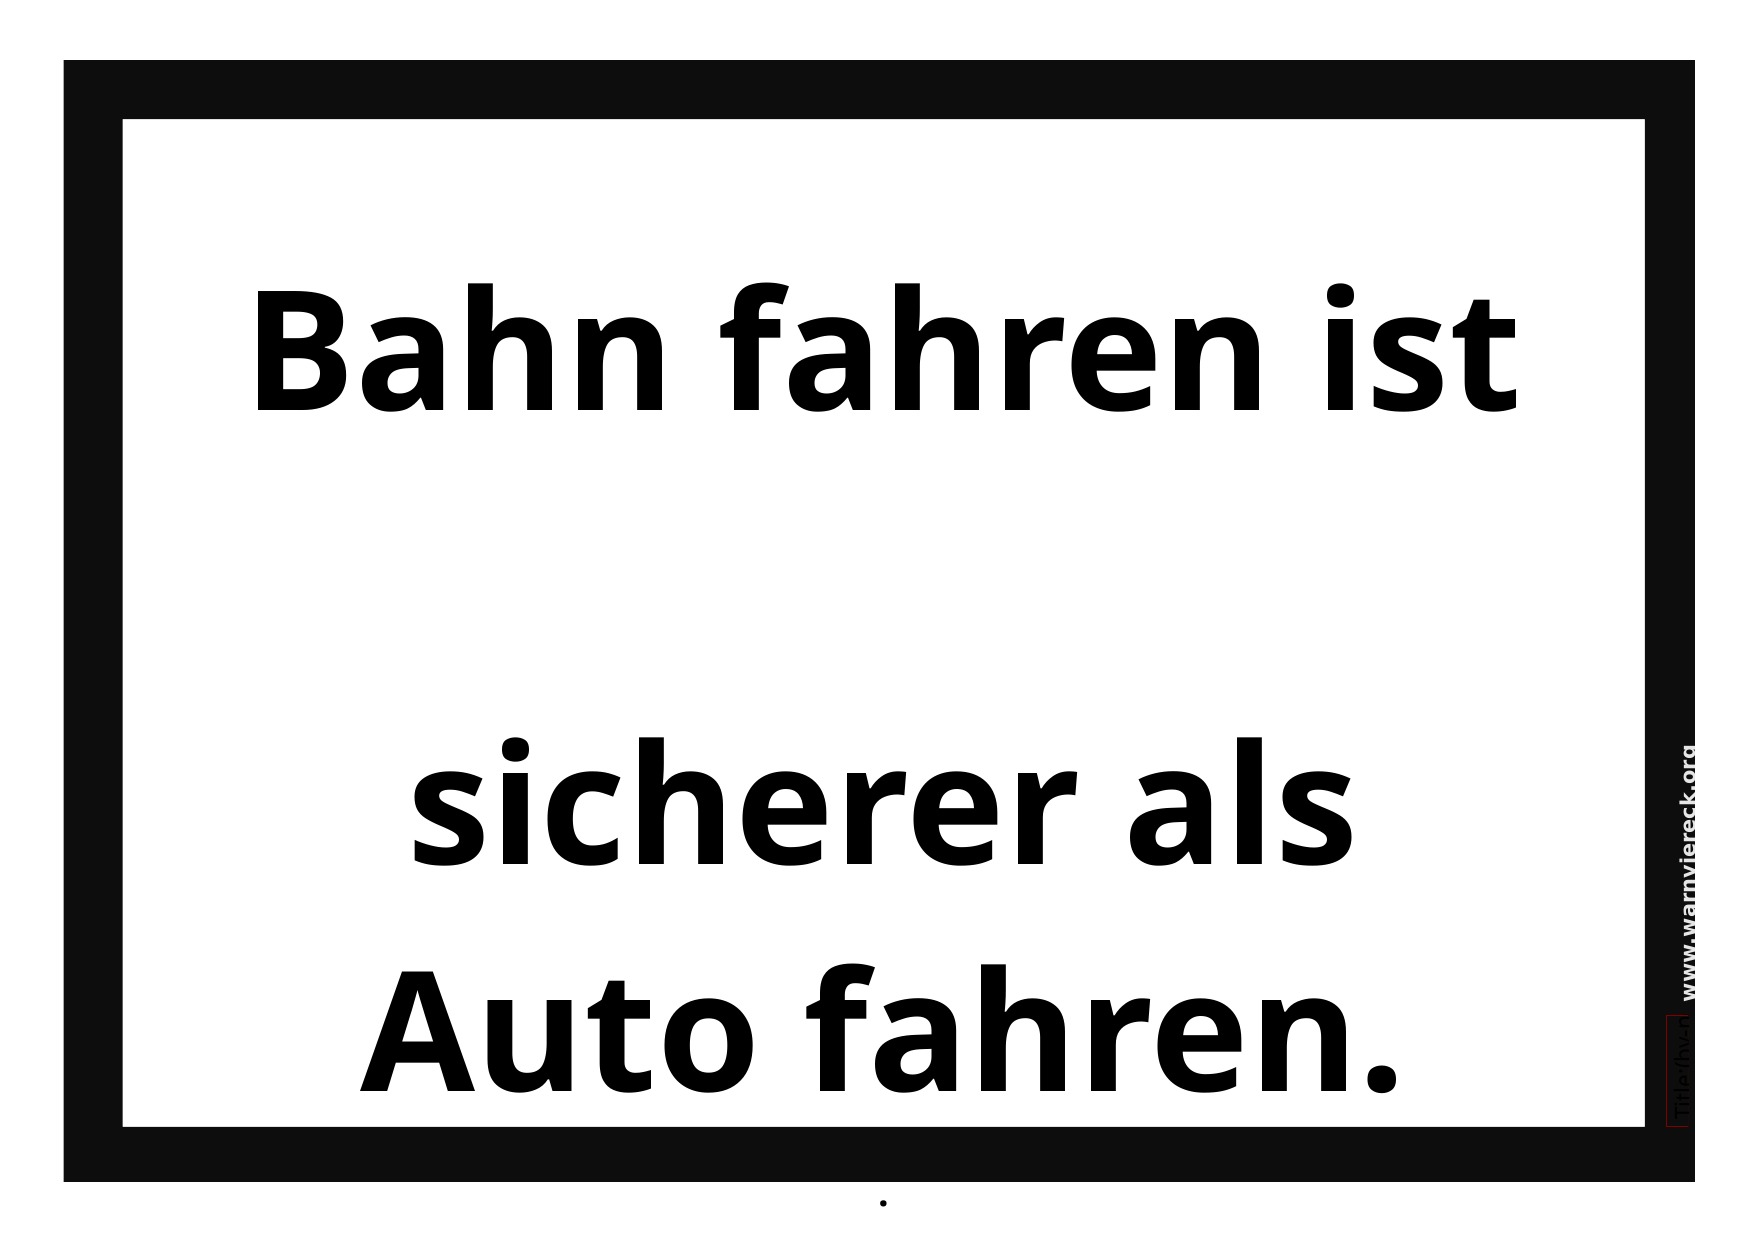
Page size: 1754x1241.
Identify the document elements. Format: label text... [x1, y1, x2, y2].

text_box Bahn fahren ist sicherer als Auto fahren. . Das Verletzungsrisiko für Autofahrer ist pro Person und zurückgelegtem Kilometer um den Faktor 74 größer als im Schienenverkehr. [214, 225, 1552, 1188]
